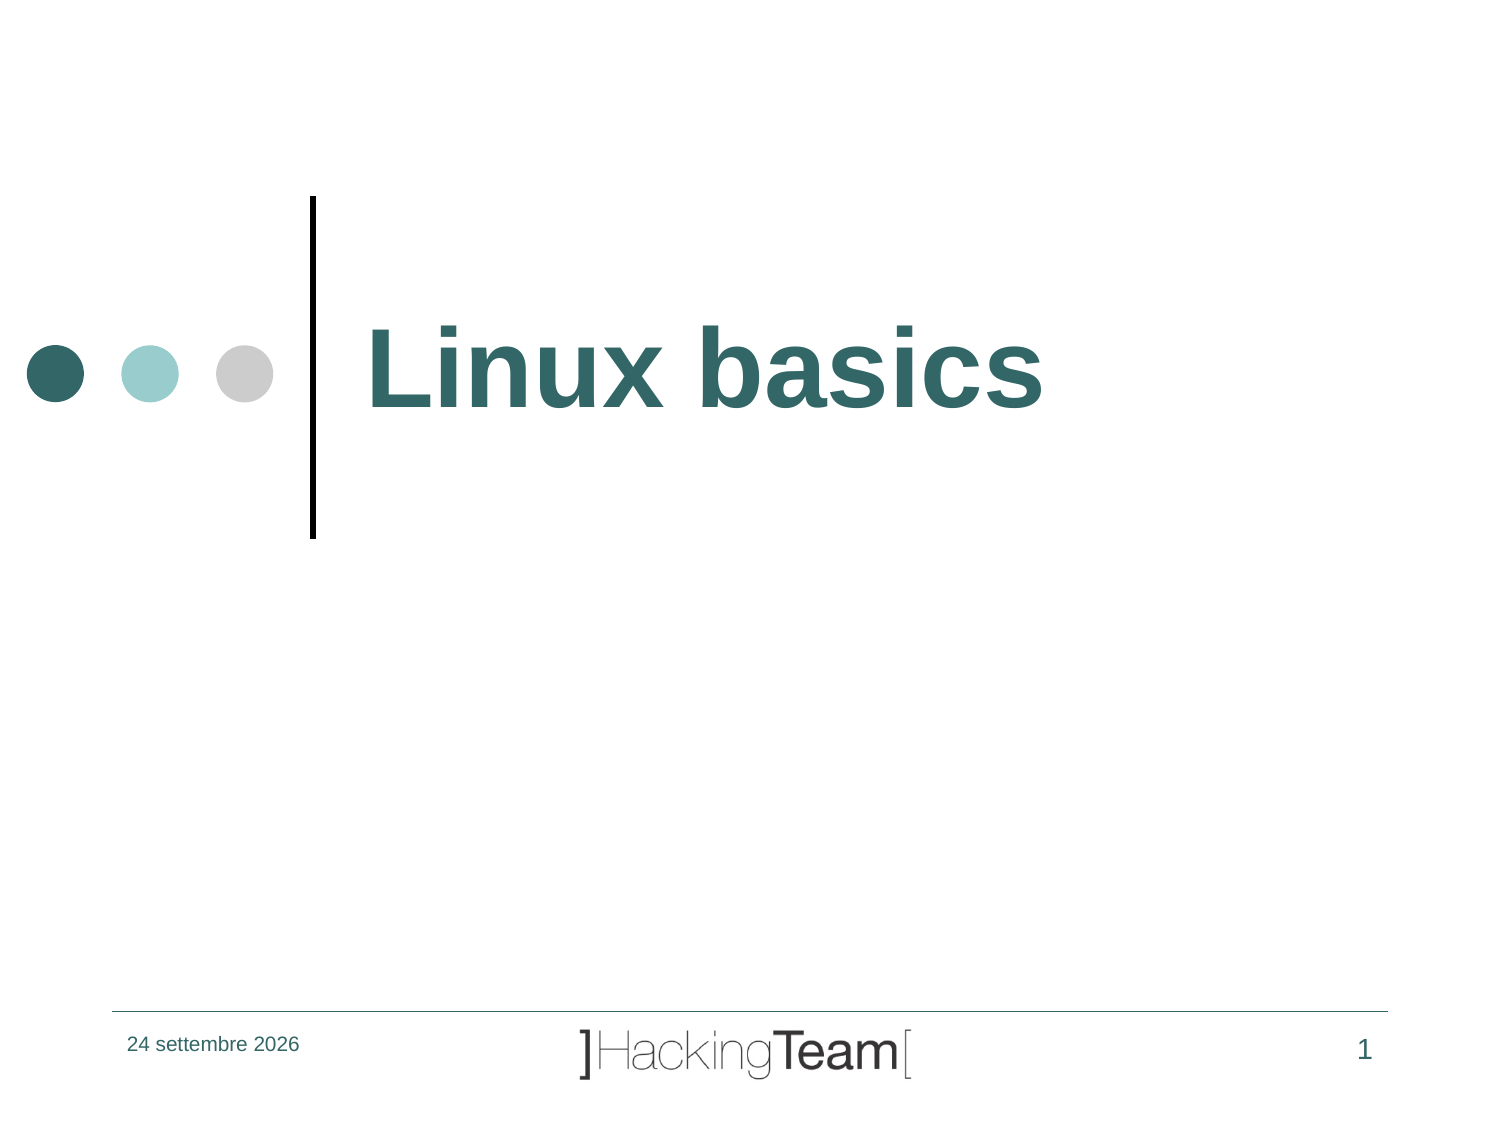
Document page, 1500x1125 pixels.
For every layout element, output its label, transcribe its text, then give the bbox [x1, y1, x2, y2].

text_box 1 febbraio 2011 [112, 1023, 363, 1099]
picture [574, 1023, 916, 1084]
text_box <numero> [1187, 1023, 1388, 1099]
title Linux basics [349, 225, 1413, 513]
